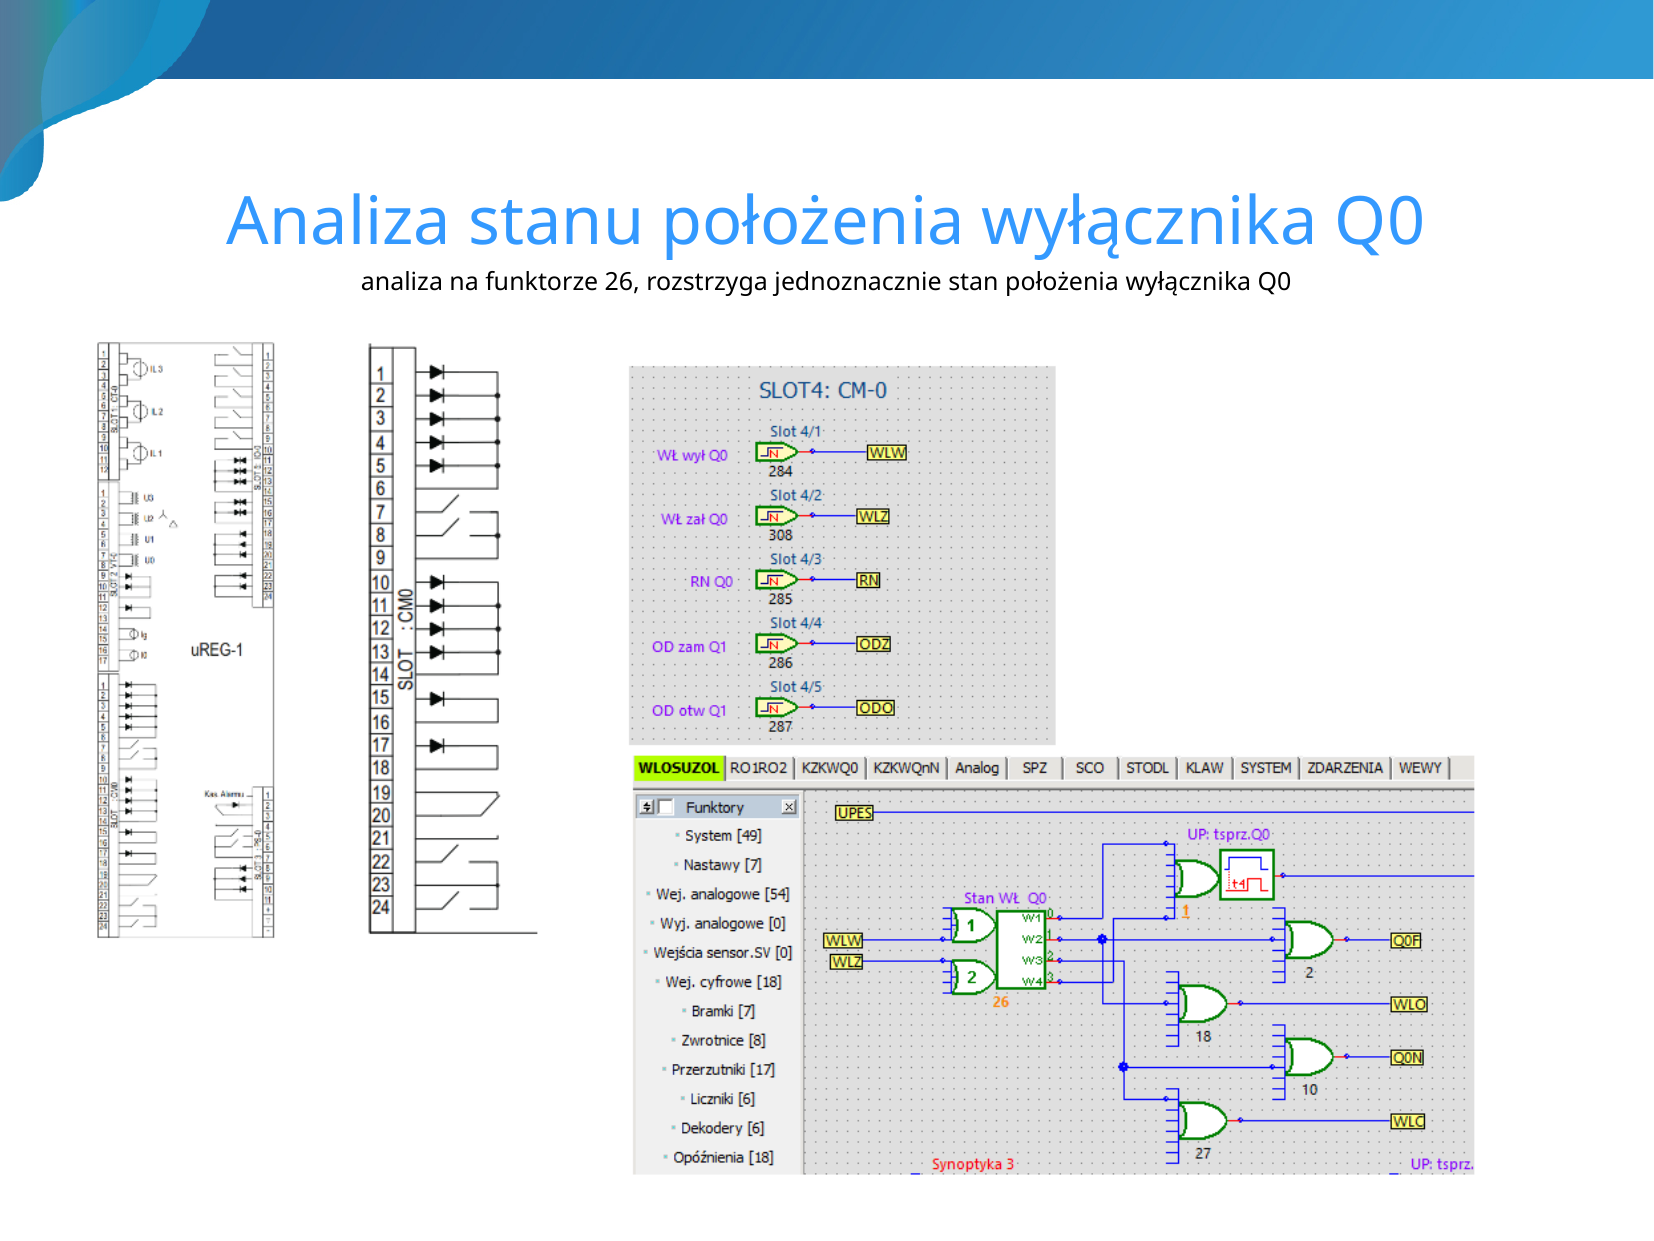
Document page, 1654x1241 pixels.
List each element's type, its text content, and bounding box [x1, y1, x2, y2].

picture [0, 0, 1654, 1241]
title Analiza stanu położenia wyłącznika Q0 analiza na funktorze 26, rozstrzyga jednoznacznie stan położenia wyłącznika Q0 [82, 132, 1571, 340]
